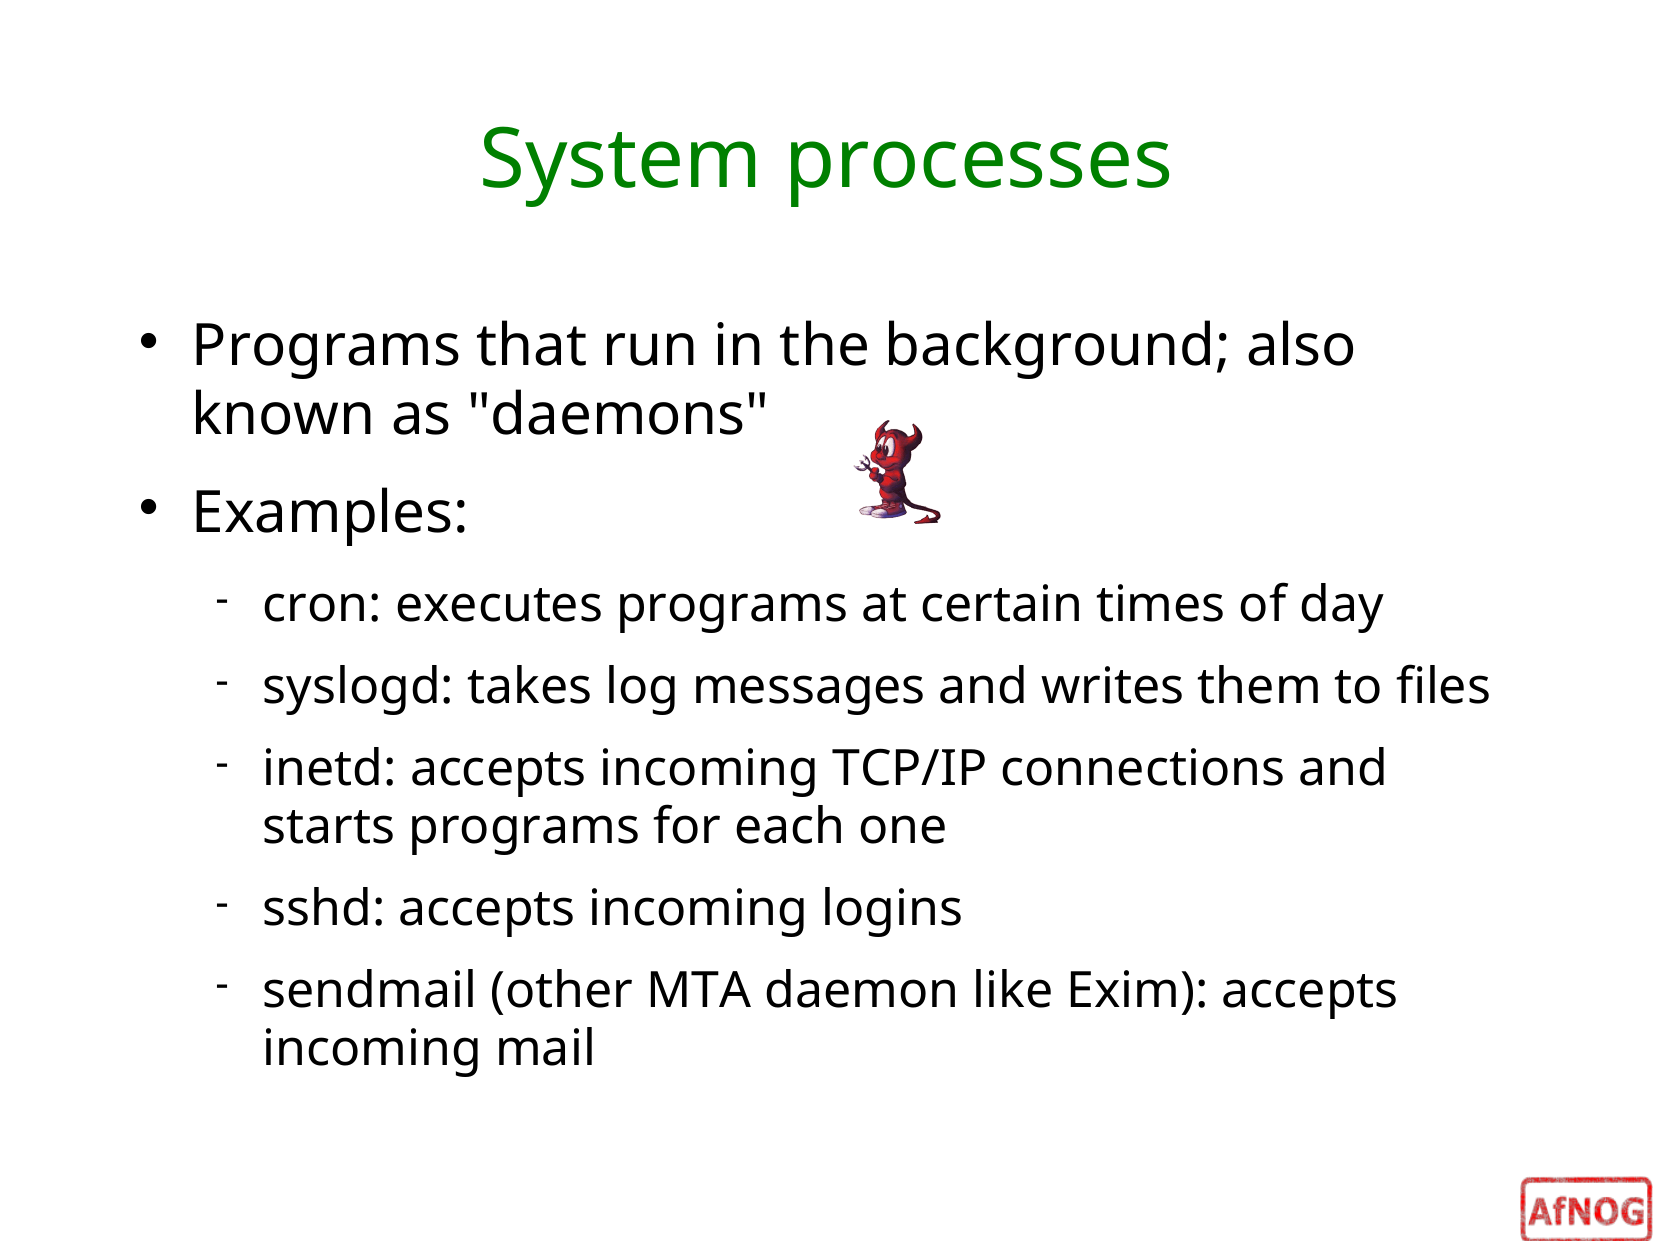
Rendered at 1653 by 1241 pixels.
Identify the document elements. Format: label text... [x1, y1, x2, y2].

picture [851, 418, 942, 525]
text_box Programs that run in the background; also known as "daemons" Examples: cron: executes programs at certain times of day syslogd: takes log messages and writes them to files inetd: accepts incoming TCP/IP connections and starts programs for each one sshd: accepts incoming logins sendmail (other MTA daemon like Exim): accepts incoming mail [121, 309, 1533, 1133]
picture [1519, 1175, 1653, 1241]
text_box System processes [121, 73, 1533, 241]
